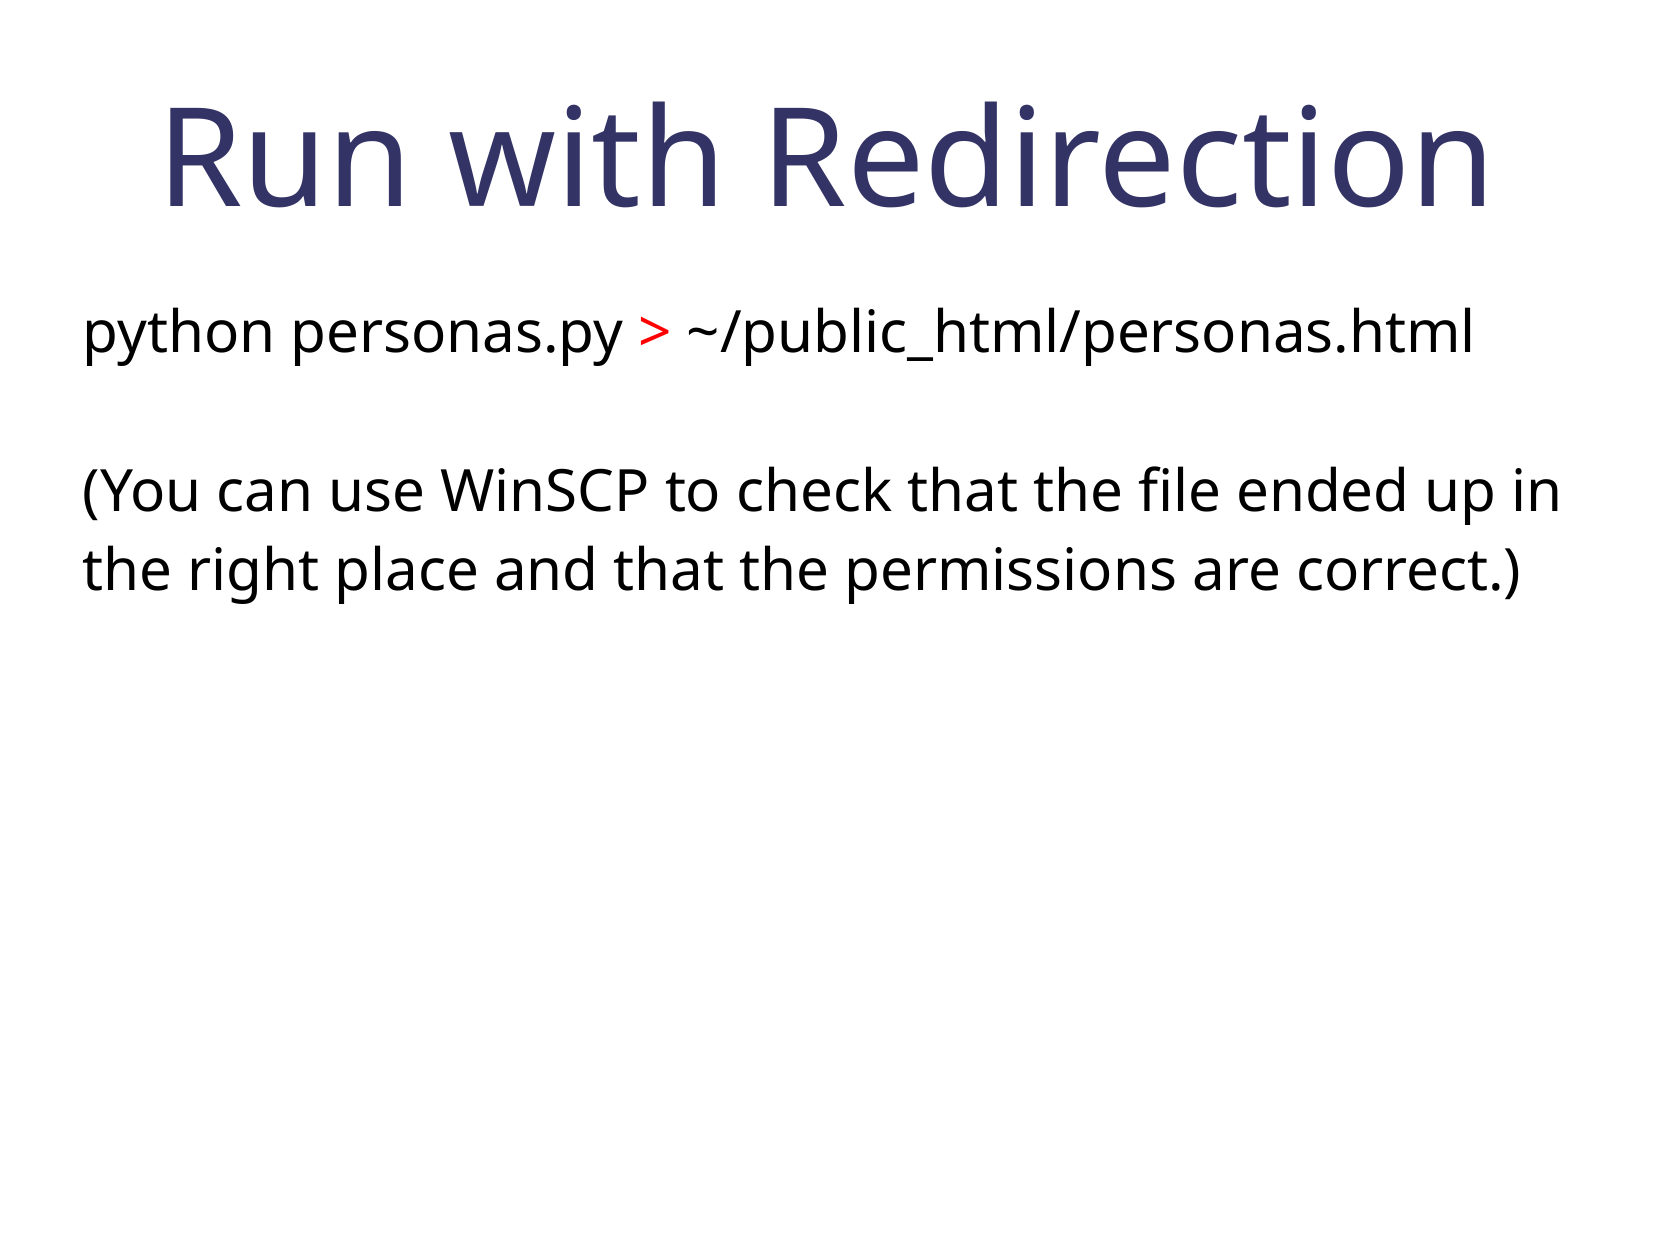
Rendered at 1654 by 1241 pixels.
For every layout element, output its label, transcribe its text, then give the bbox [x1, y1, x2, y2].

title Run with Redirection [82, 49, 1571, 257]
subtitle python personas.py > ~/public_html/personas.html (You can use WinSCP to check that the file ended up in the right place and that the permissions are correct.) [82, 290, 1654, 1109]
